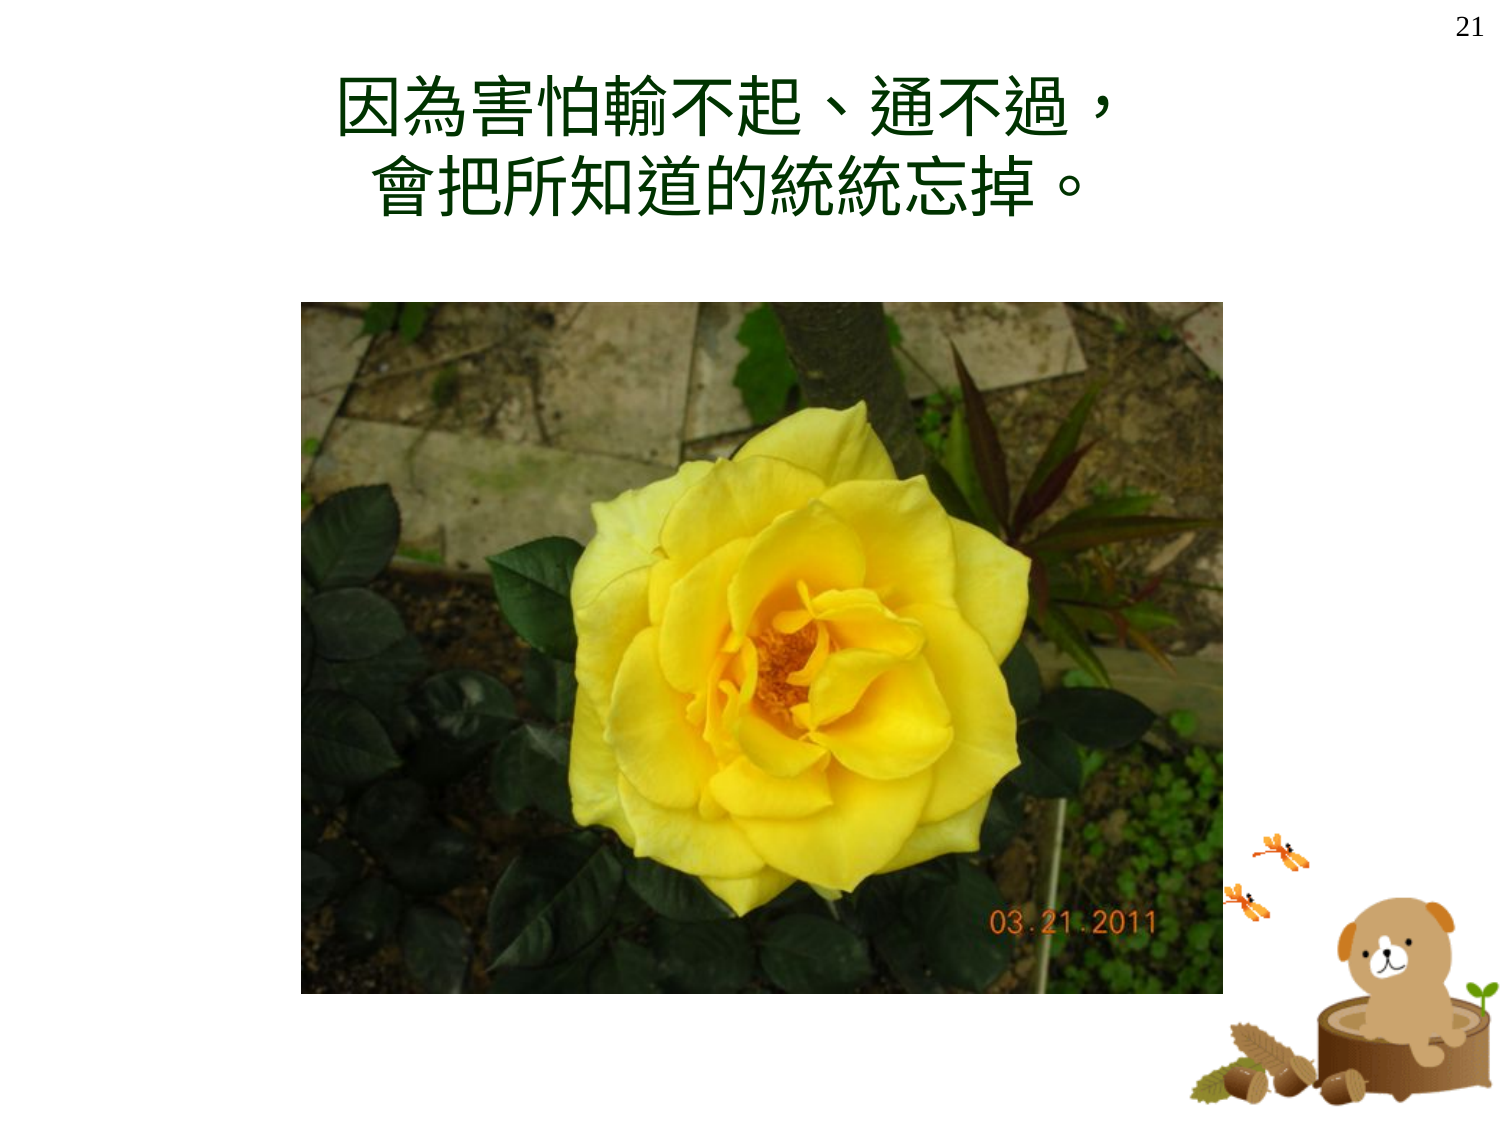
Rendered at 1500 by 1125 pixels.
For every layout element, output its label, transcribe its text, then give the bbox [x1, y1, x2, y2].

title 因為害怕輸不起、通不過， 會把所知道的統統忘掉。 [123, 54, 1349, 232]
text_box <編號> [1249, 0, 1500, 76]
picture [301, 302, 1500, 1125]
